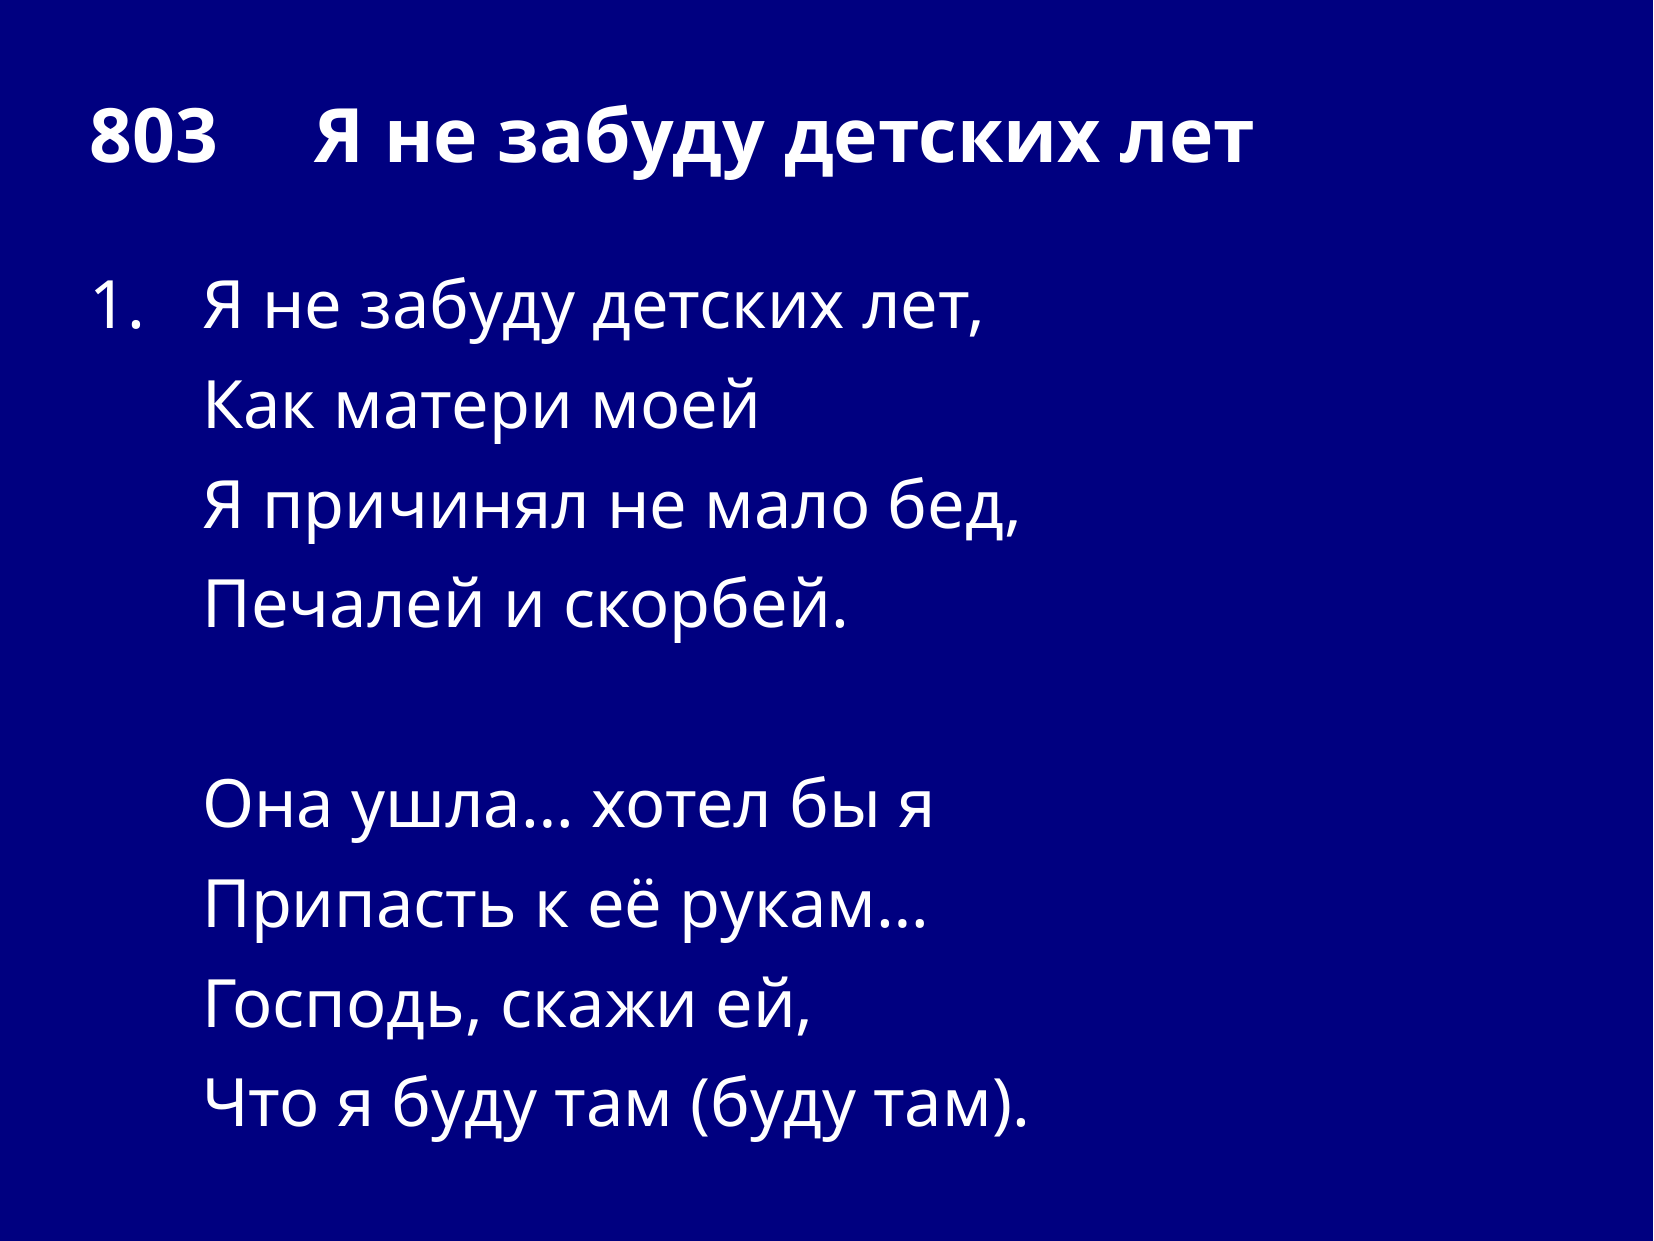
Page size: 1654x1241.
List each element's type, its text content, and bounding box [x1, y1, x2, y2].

text_box 803 Я не забуду детских лет [75, 75, 1576, 188]
text_box 1. Я не забуду детских лет, Как матери моей Я причинял не мало бед, Печалей и скорбей. Она ушла… хотел бы я Припасть к её рукам… Господь, скажи ей, Что я буду там (буду там). [75, 188, 1576, 1163]
